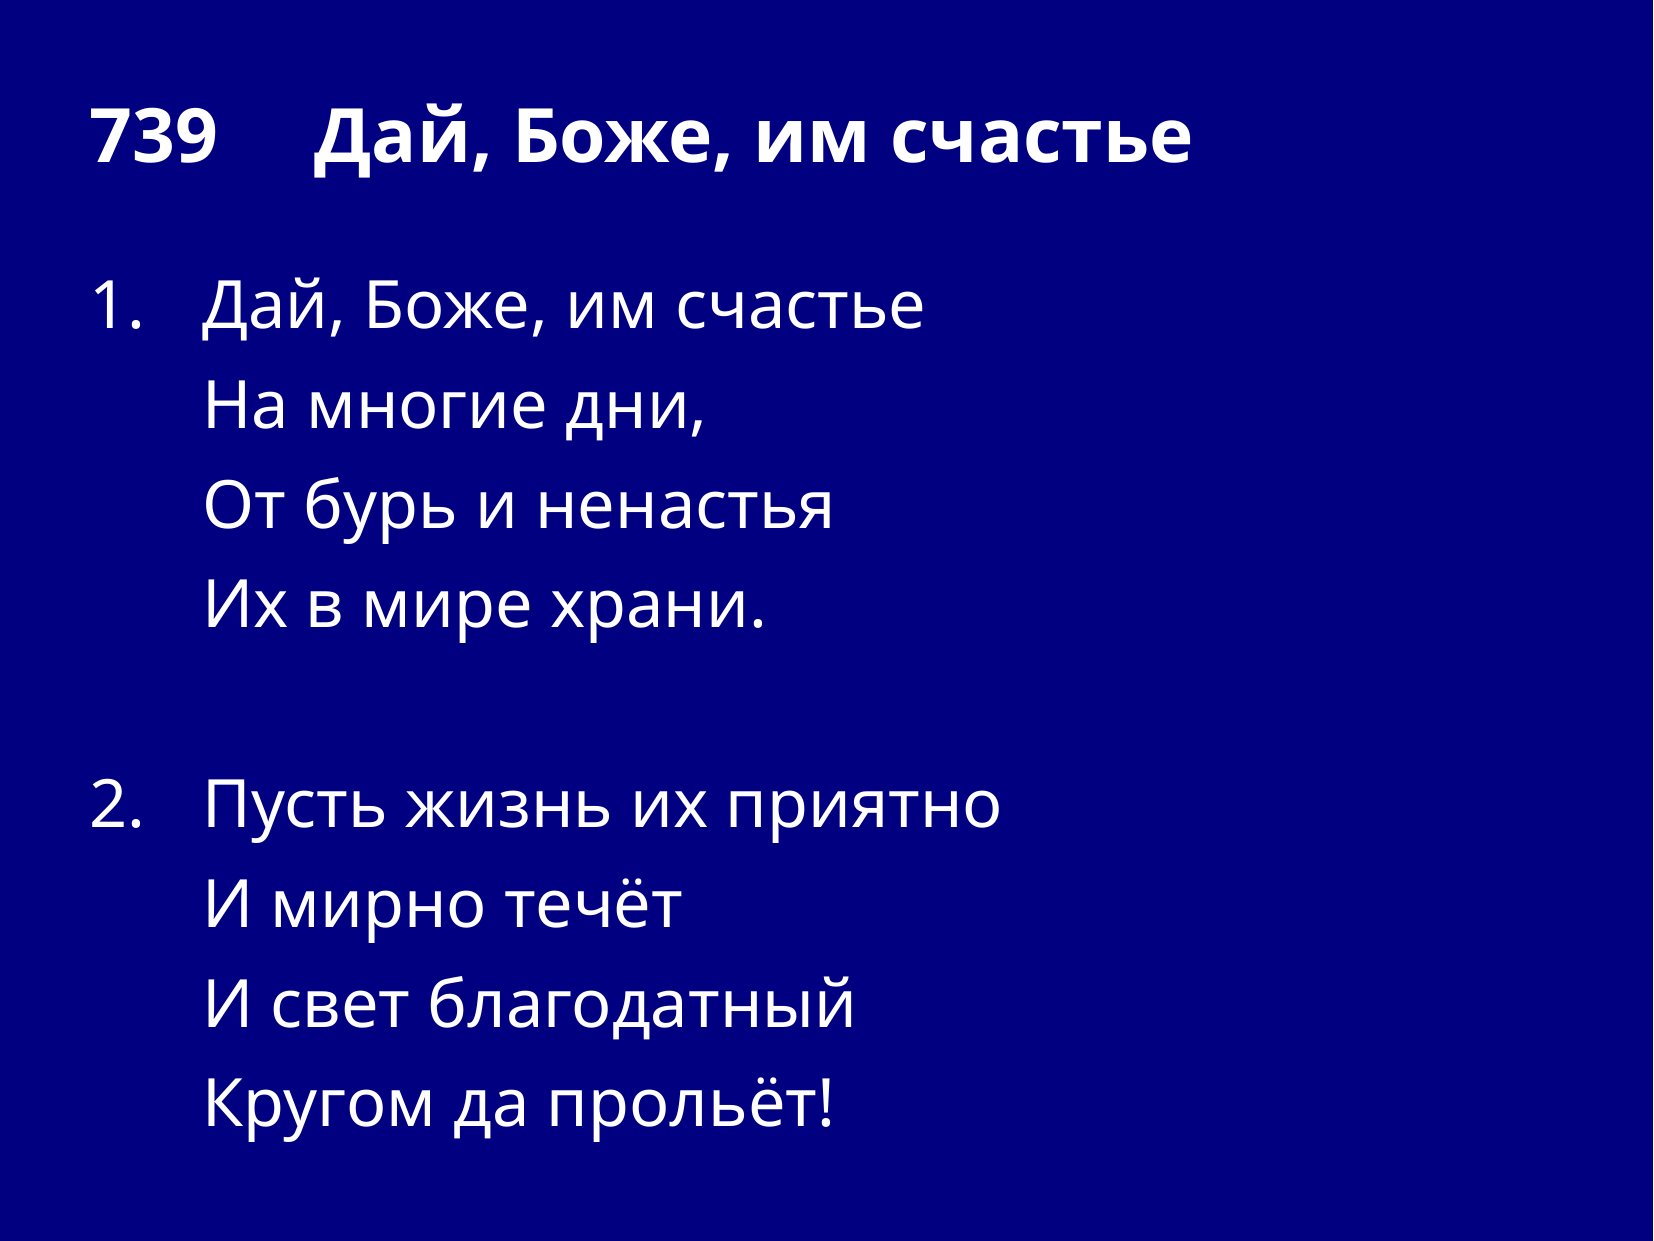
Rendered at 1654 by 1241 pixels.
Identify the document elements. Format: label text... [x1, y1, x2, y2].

text_box 1. Дай, Боже, им счастье На многие дни, От бурь и ненастья Их в мире храни. 2. Пусть жизнь их приятно И мирно течёт И свет благодатный Кругом да прольёт! [75, 188, 1576, 1163]
text_box 739 Дай, Боже, им счастье [75, 75, 1576, 188]
